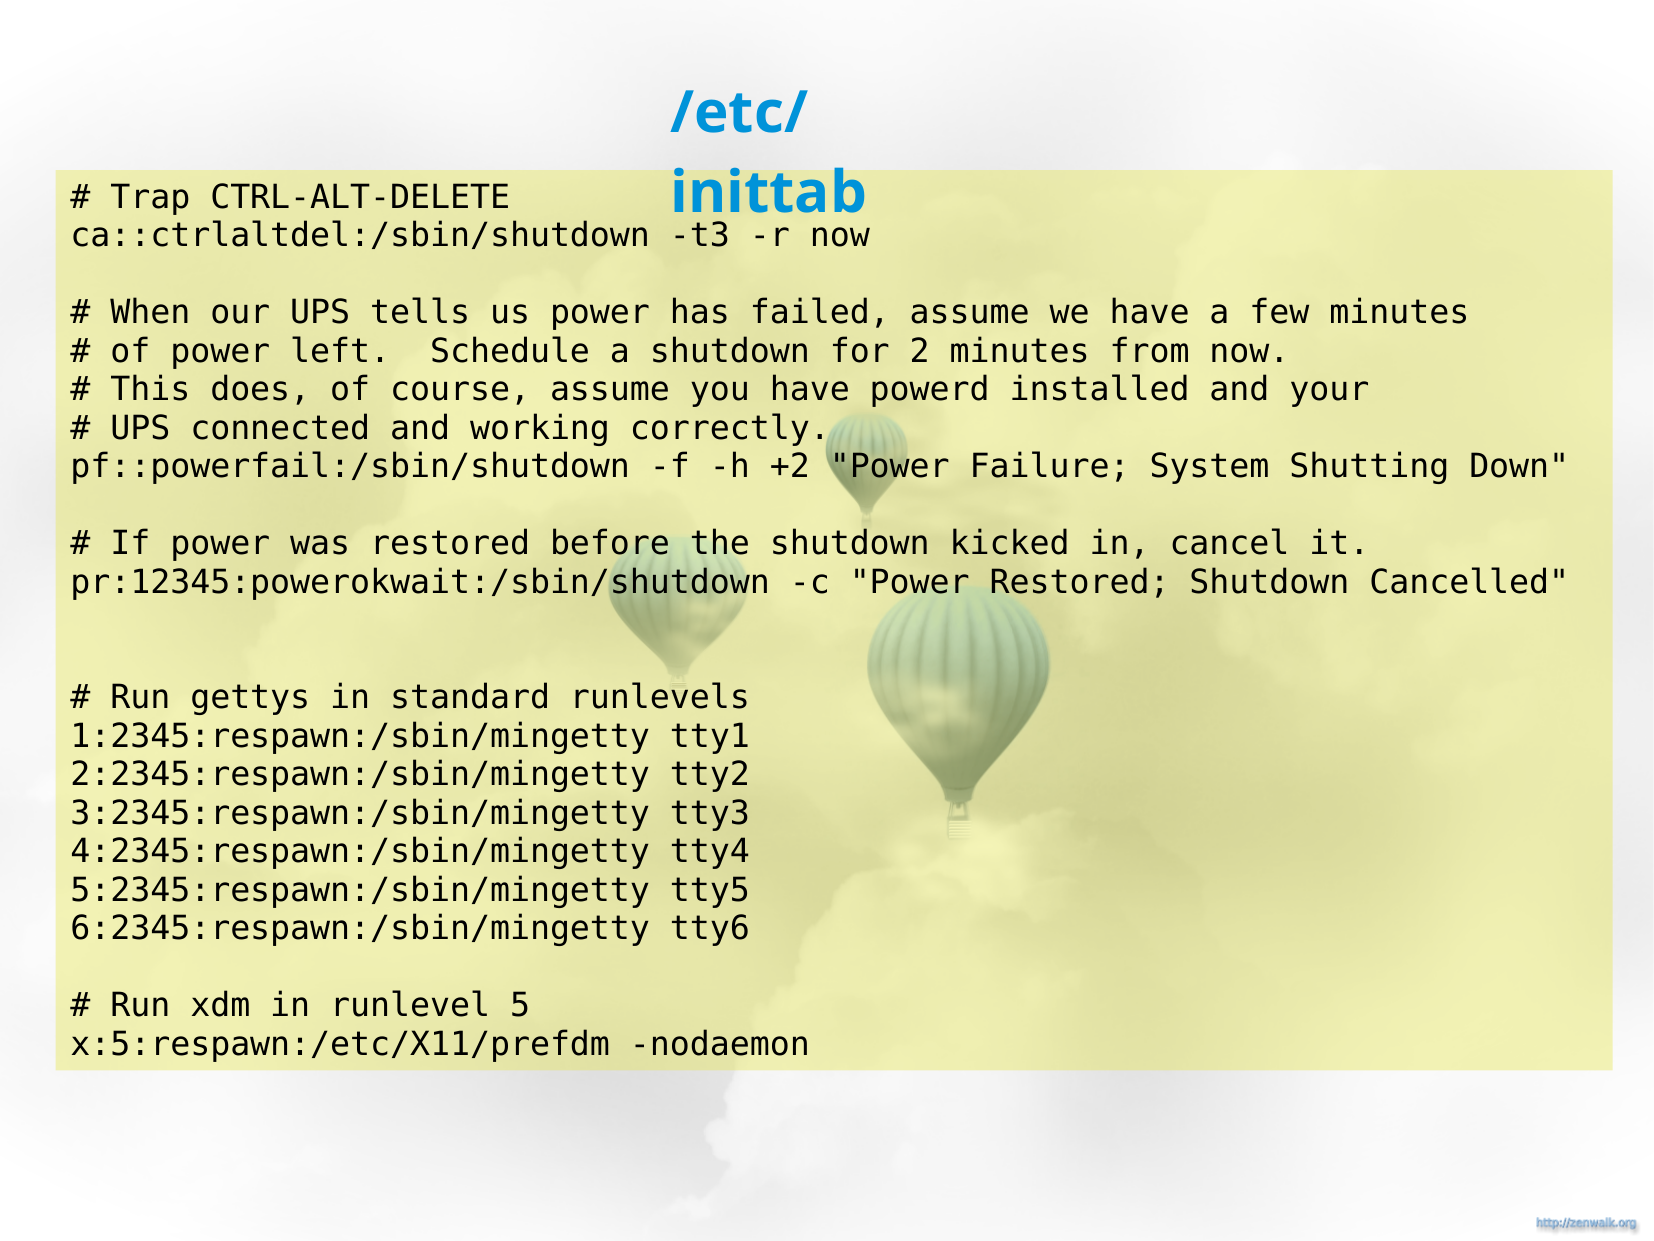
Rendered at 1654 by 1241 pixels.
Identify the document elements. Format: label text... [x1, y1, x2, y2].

text_box # Trap CTRL-ALT-DELETE ca::ctrlaltdel:/sbin/shutdown -t3 -r now # When our UPS tells us power has failed, assume we have a few minutes # of power left. Schedule a shutdown for 2 minutes from now. # This does, of course, assume you have powerd installed and your # UPS connected and working correctly. pf::powerfail:/sbin/shutdown -f -h +2 "Power Failure; System Shutting Down" # If power was restored before the shutdown kicked in, cancel it. pr:12345:powerokwait:/sbin/shutdown -c "Power Restored; Shutdown Cancelled" # Run gettys in standard runlevels 1:2345:respawn:/sbin/mingetty tty1 2:2345:respawn:/sbin/mingetty tty2 3:2345:respawn:/sbin/mingetty tty3 4:2345:respawn:/sbin/mingetty tty4 5:2345:respawn:/sbin/mingetty tty5 6:2345:respawn:/sbin/mingetty tty6 # Run xdm in runlevel 5 x:5:respawn:/etc/X11/prefdm -nodaemon [55, 170, 1613, 1071]
text_box /etc/inittab [655, 63, 1011, 149]
